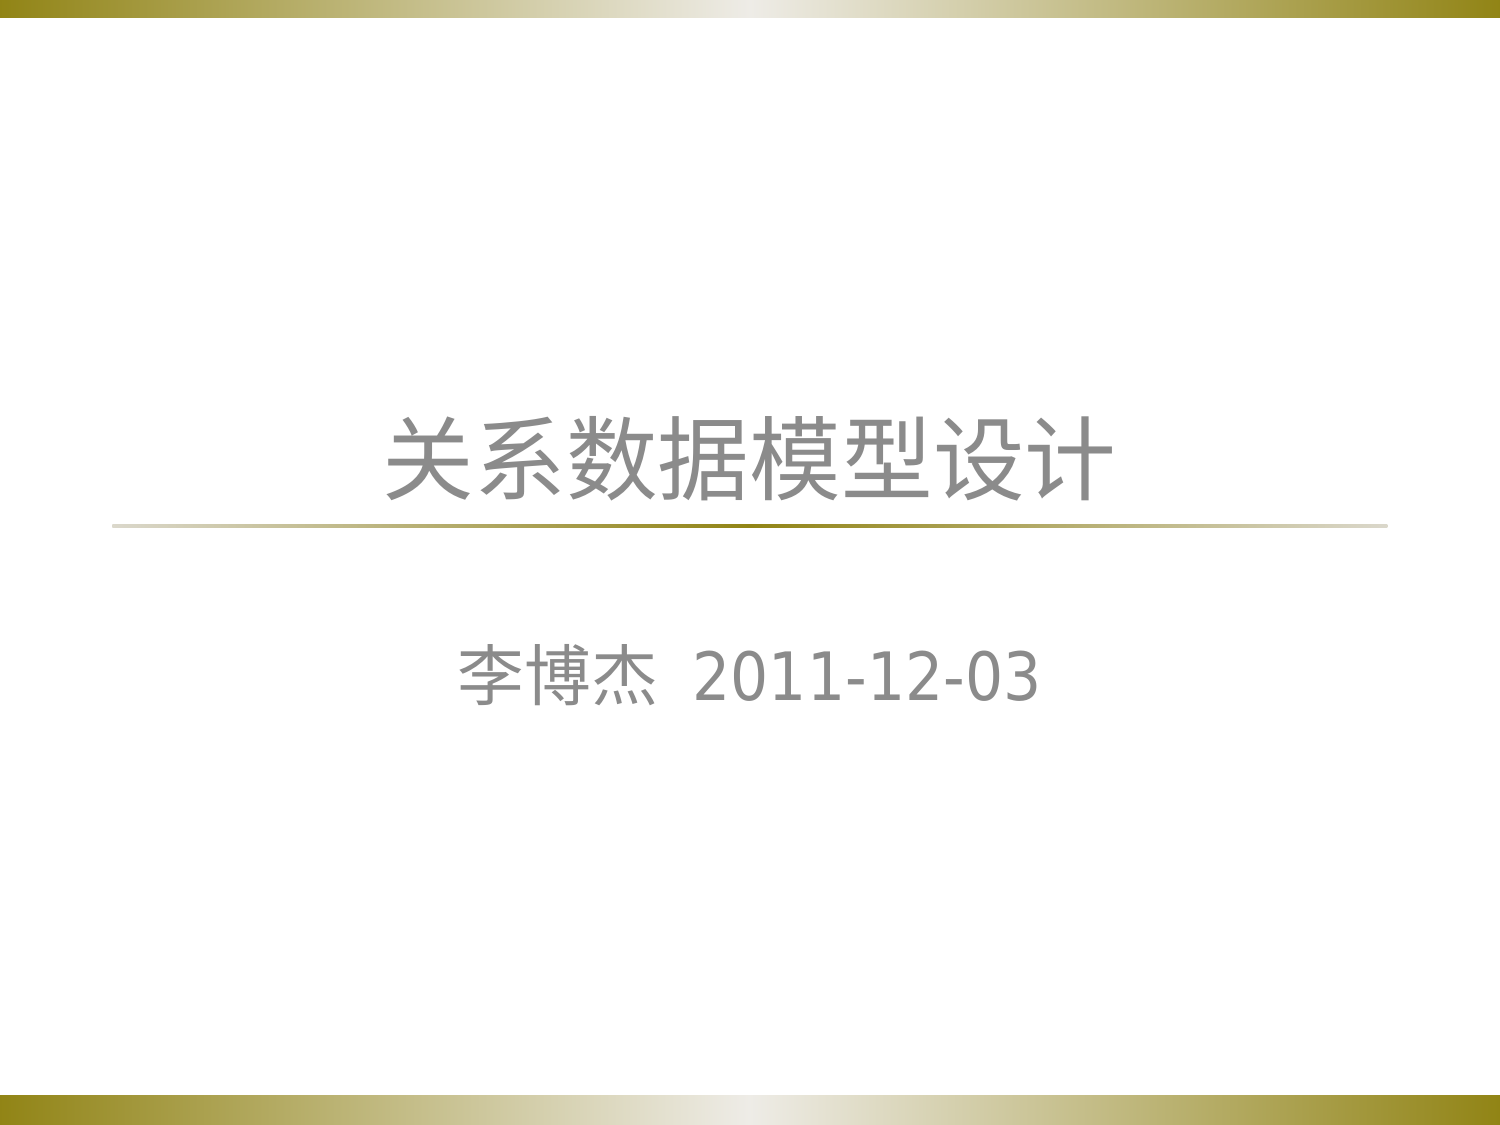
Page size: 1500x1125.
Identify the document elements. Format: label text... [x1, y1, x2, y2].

title 关系数据模型设计 [112, 275, 1388, 528]
subtitle 李博杰 2011-12-03 [225, 527, 1275, 815]
